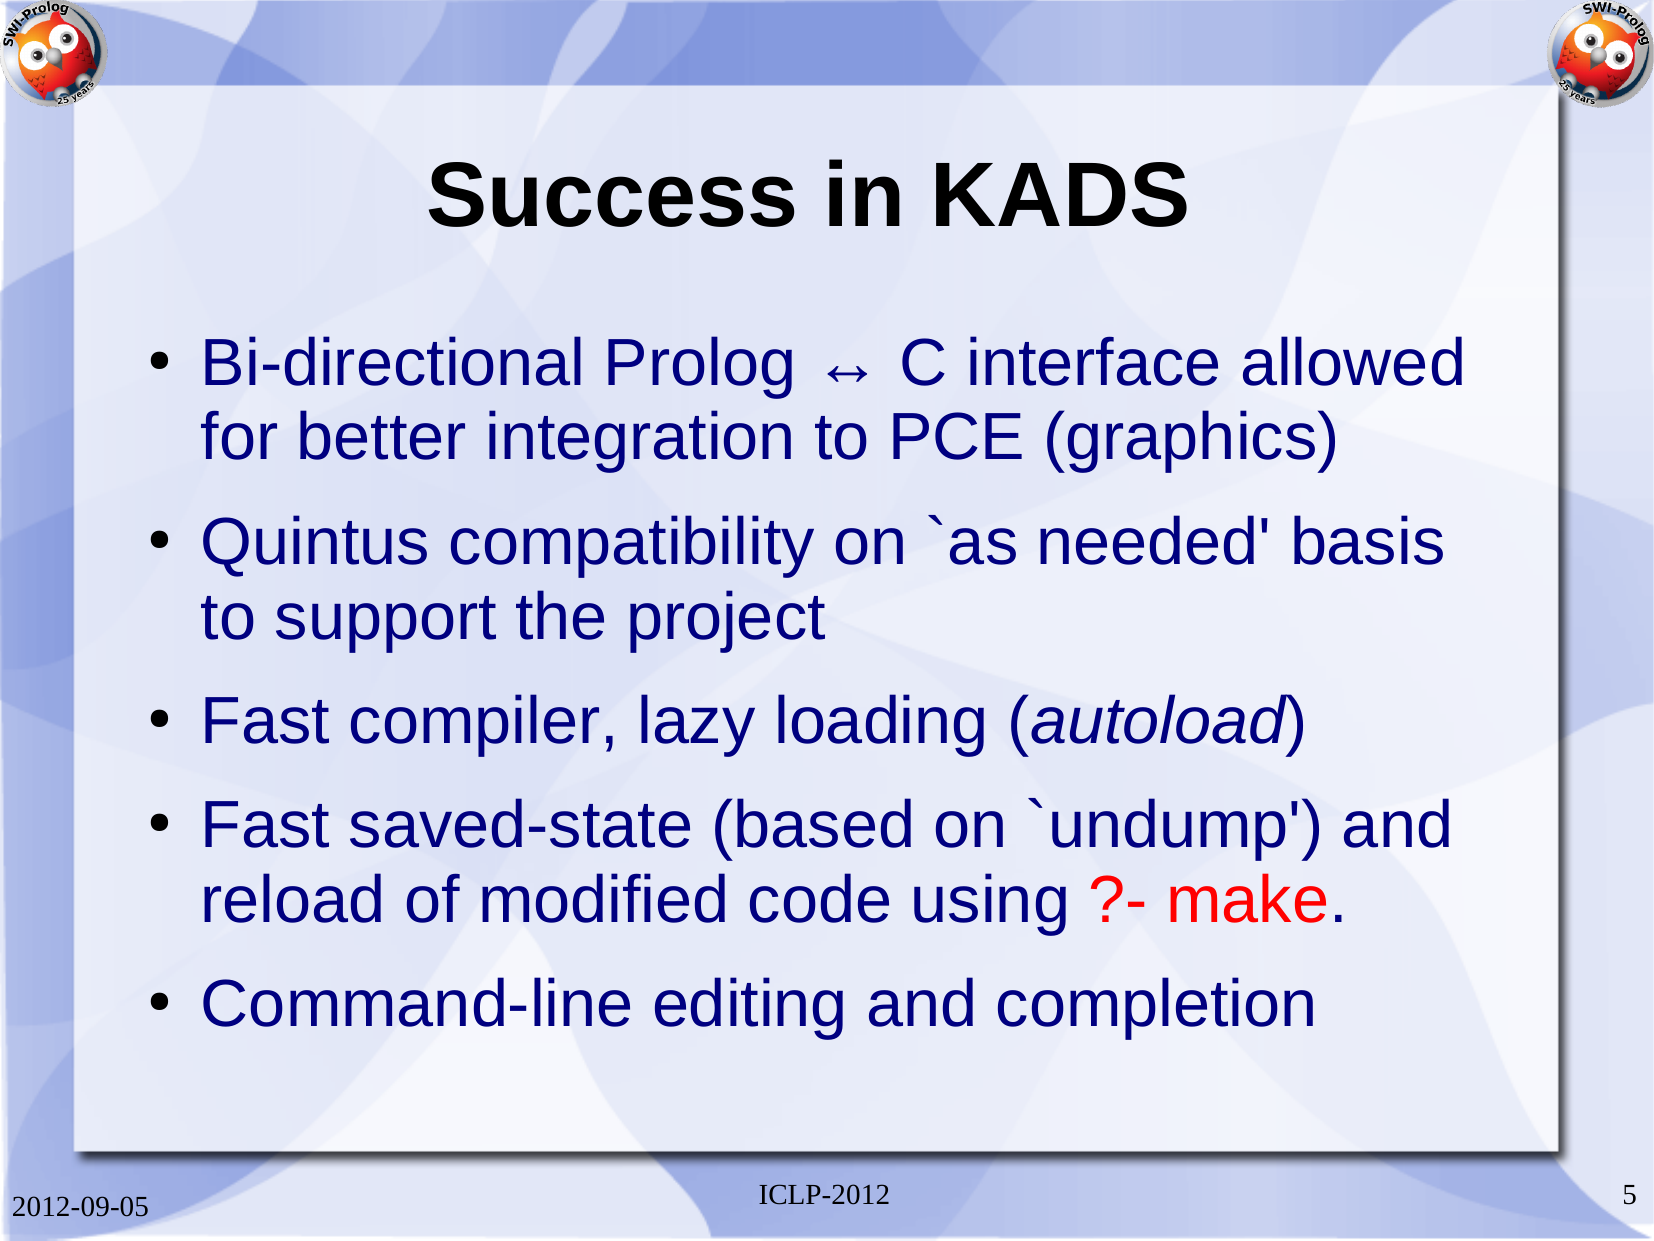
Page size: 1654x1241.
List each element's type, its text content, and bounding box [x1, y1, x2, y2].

picture [0, 0, 1654, 1241]
title Success in KADS [82, 90, 1536, 298]
list Bi-directional Prolog ↔ C interface allowed for better integration to PCE (graphics) Quintus compatibility on `as needed' basis to support the project Fast compiler, lazy loading (autoload) Fast saved-state (based on `undump') and reload of modified code using ?- make. Command-line editing and completion [129, 324, 1489, 1045]
